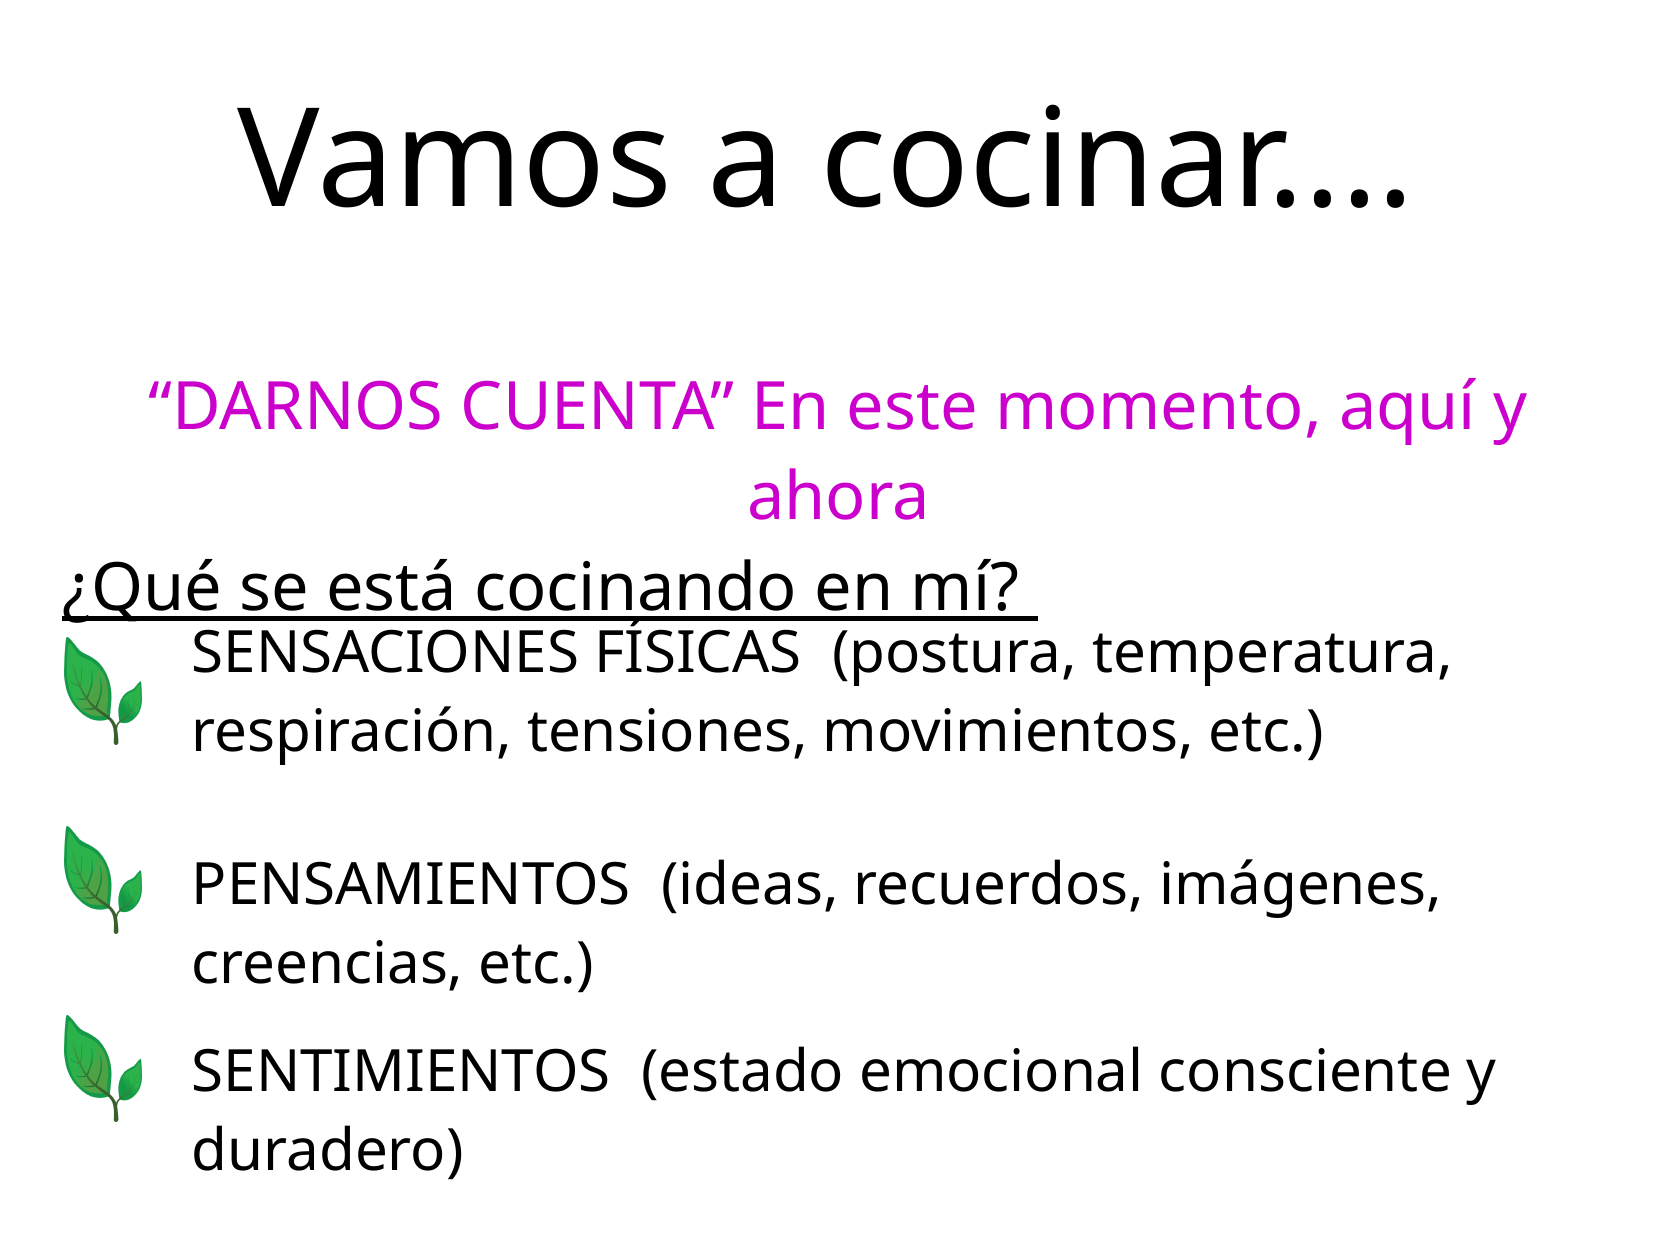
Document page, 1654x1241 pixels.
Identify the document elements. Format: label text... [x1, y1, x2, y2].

text_box PENSAMIENTOS (ideas, recuerdos, imágenes, creencias, etc.) [177, 834, 1583, 957]
text_box “DARNOS CUENTA” En este momento, aquí y ahora ¿Qué se está cocinando en mí? [47, 259, 1630, 1012]
title Vamos a cocinar.... [82, 26, 1571, 259]
picture [64, 637, 142, 745]
text_box SENTIMIENTOS (estado emocional consciente y duradero) [177, 1021, 1583, 1144]
text_box SENSACIONES FÍSICAS (postura, temperatura, respiración, tensiones, movimientos, etc.) [177, 602, 1619, 832]
picture [64, 1015, 142, 1123]
picture [64, 826, 142, 934]
